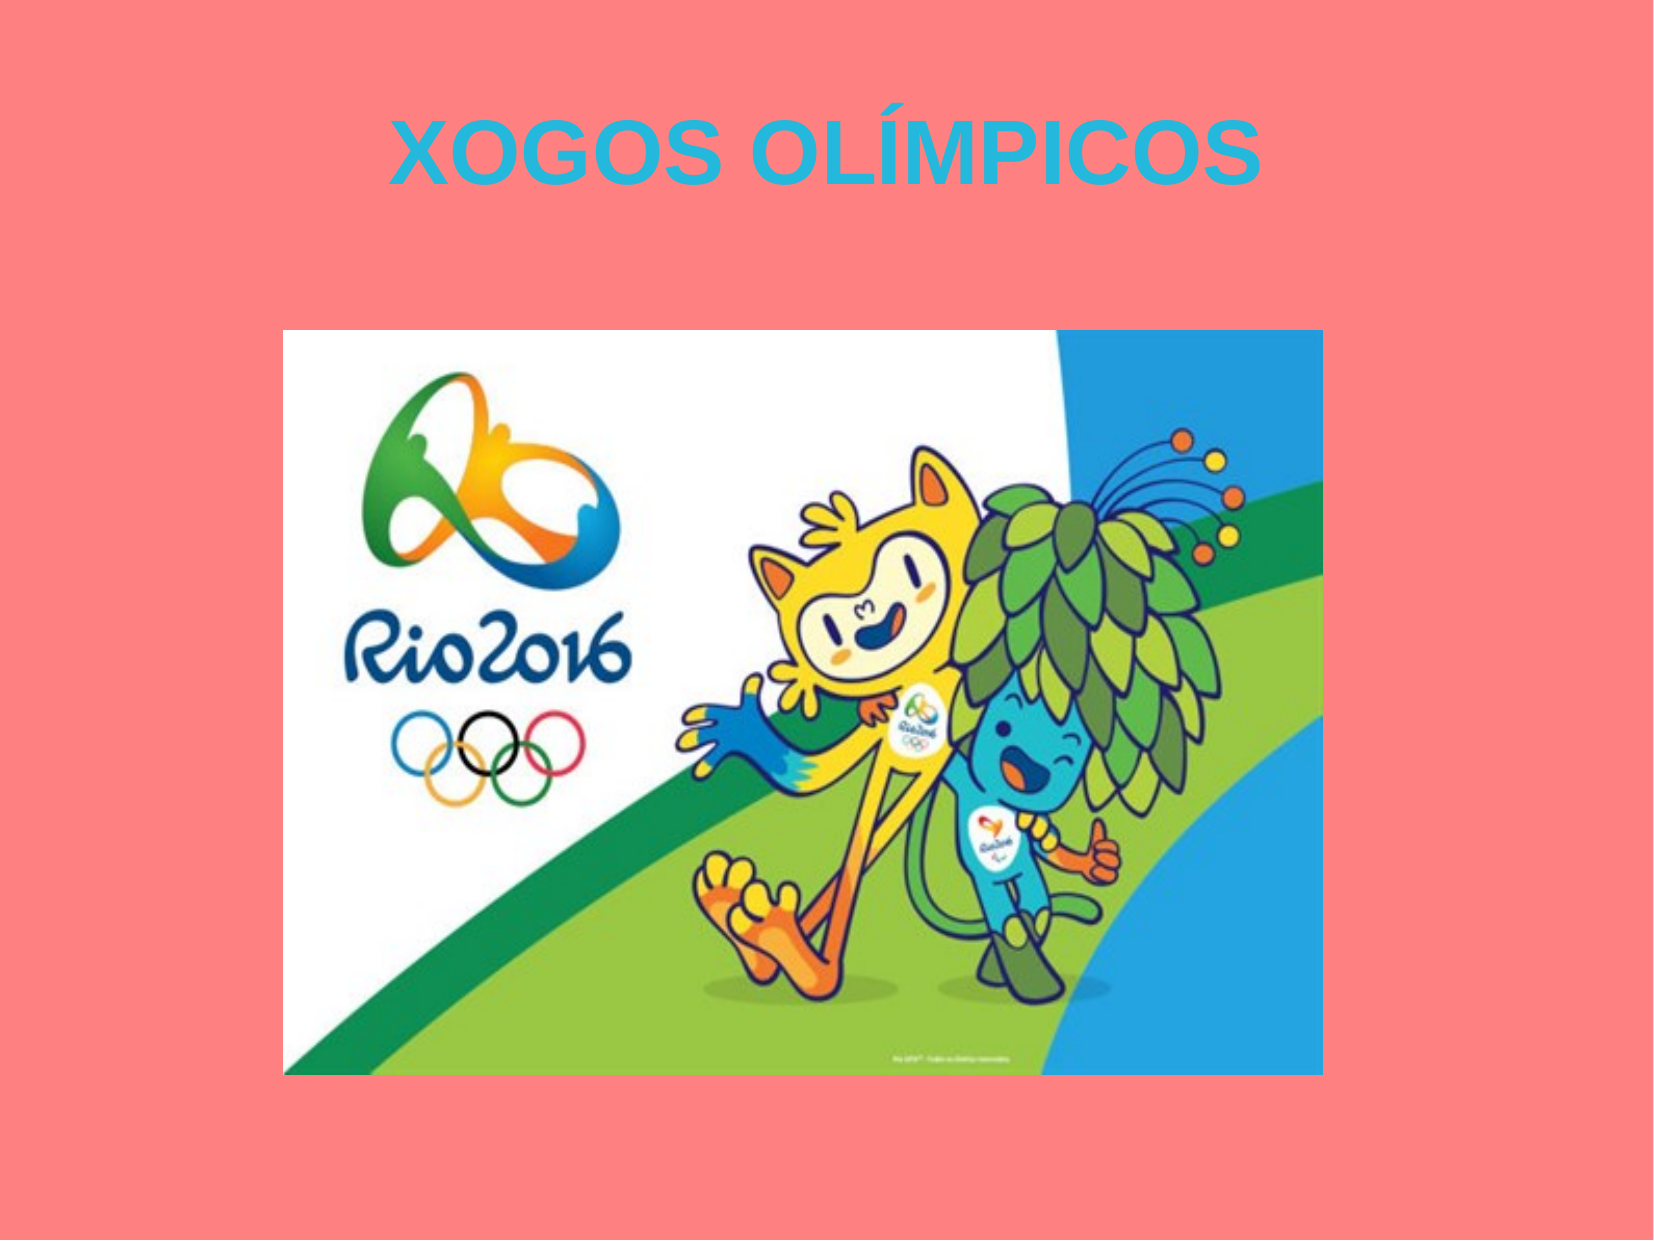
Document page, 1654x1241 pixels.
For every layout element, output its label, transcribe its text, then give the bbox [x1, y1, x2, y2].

picture [283, 330, 1323, 1075]
title XOGOS OLÍMPICOS [82, 49, 1571, 257]
